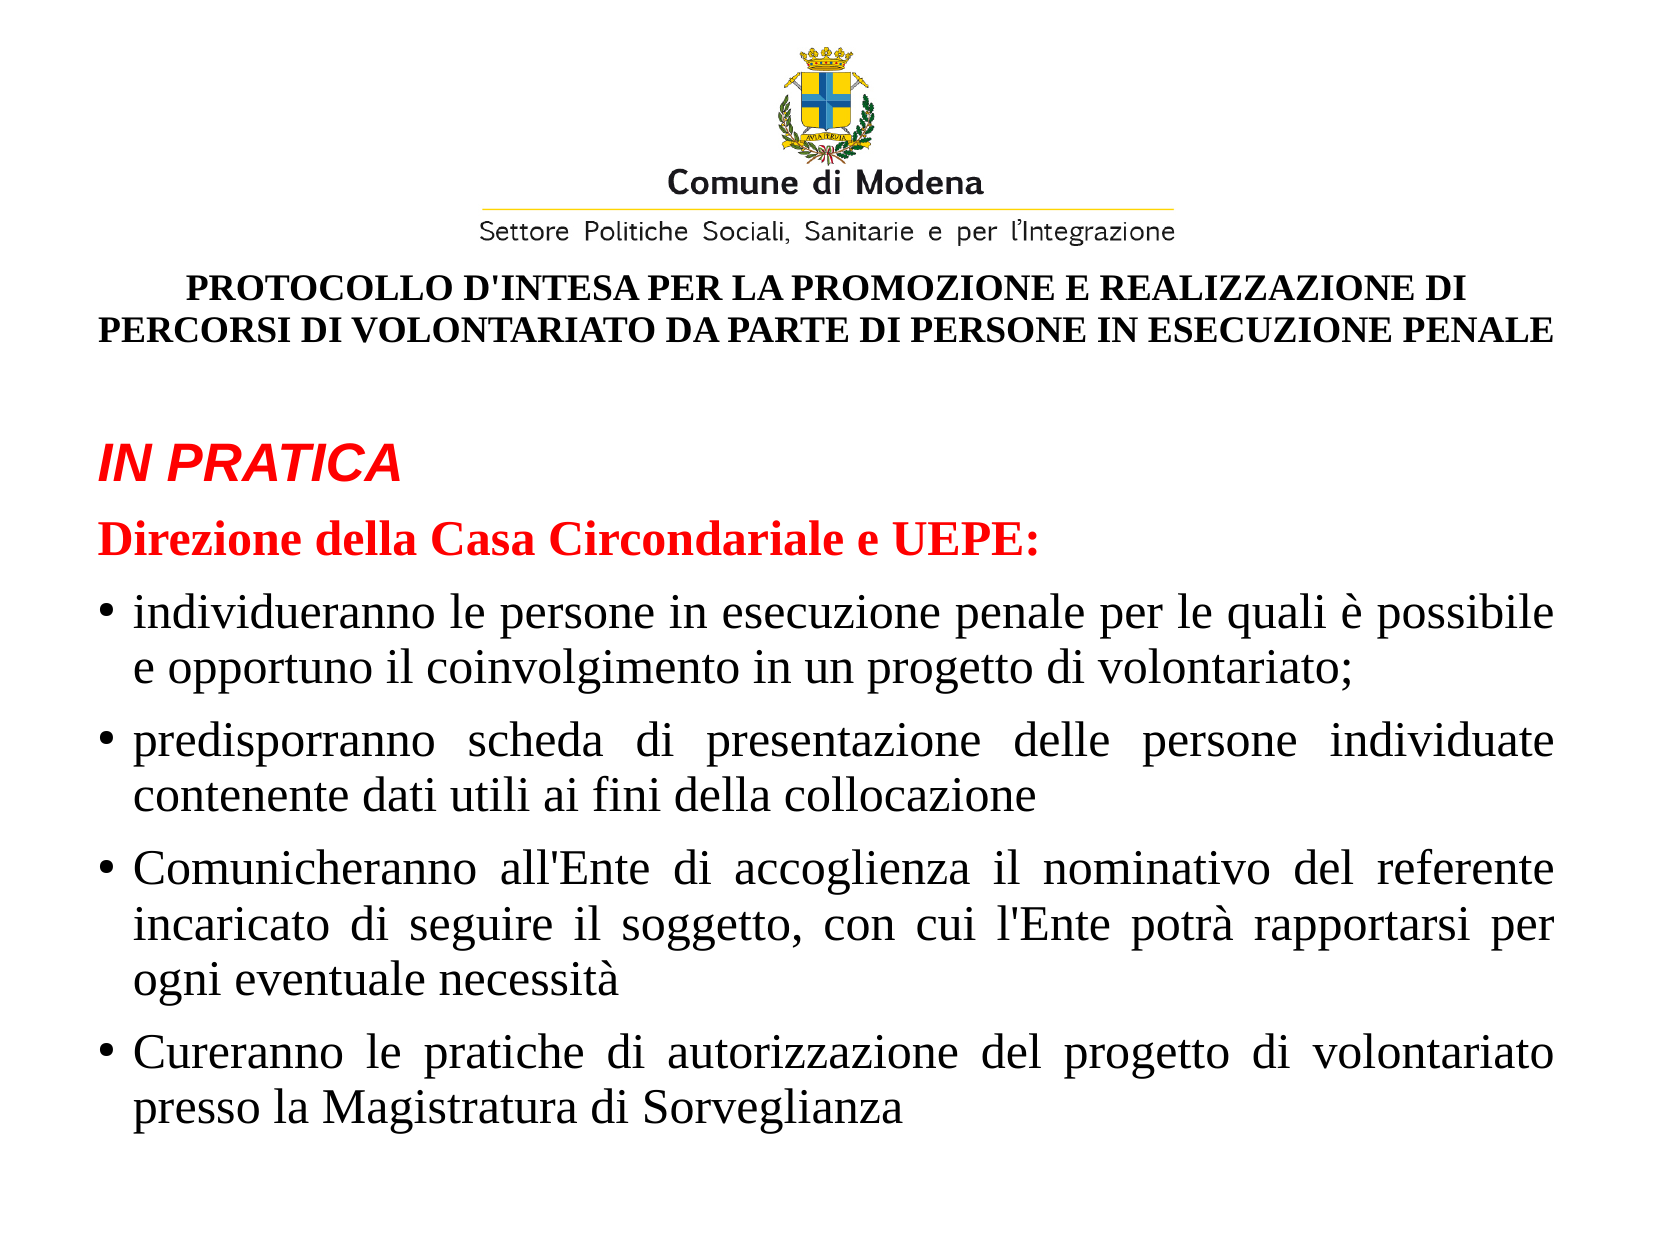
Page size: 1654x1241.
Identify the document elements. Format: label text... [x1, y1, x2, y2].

text_box PROTOCOLLO D'INTESA PER LA PROMOZIONE E REALIZZAZIONE DI PERCORSI DI VOLONTARIATO DA PARTE DI PERSONE IN ESECUZIONE PENALE [76, 259, 1577, 360]
text_box IN PRATICA Direzione della Casa Circondariale e UEPE: individueranno le persone in esecuzione penale per le quali è possibile e opportuno il coinvolgimento in un progetto di volontariato; predisporranno scheda di presentazione delle persone individuate contenente dati utili ai fini della collocazione Comunicheranno all'Ente di accoglienza il nominativo del referente incaricato di seguire il soggetto, con cui l'Ente potrà rapportarsi per ogni eventuale necessità Cureranno le pratiche di autorizzazione del progetto di volontariato presso la Magistratura di Sorveglianza [82, 425, 1571, 1154]
picture [478, 47, 1176, 249]
